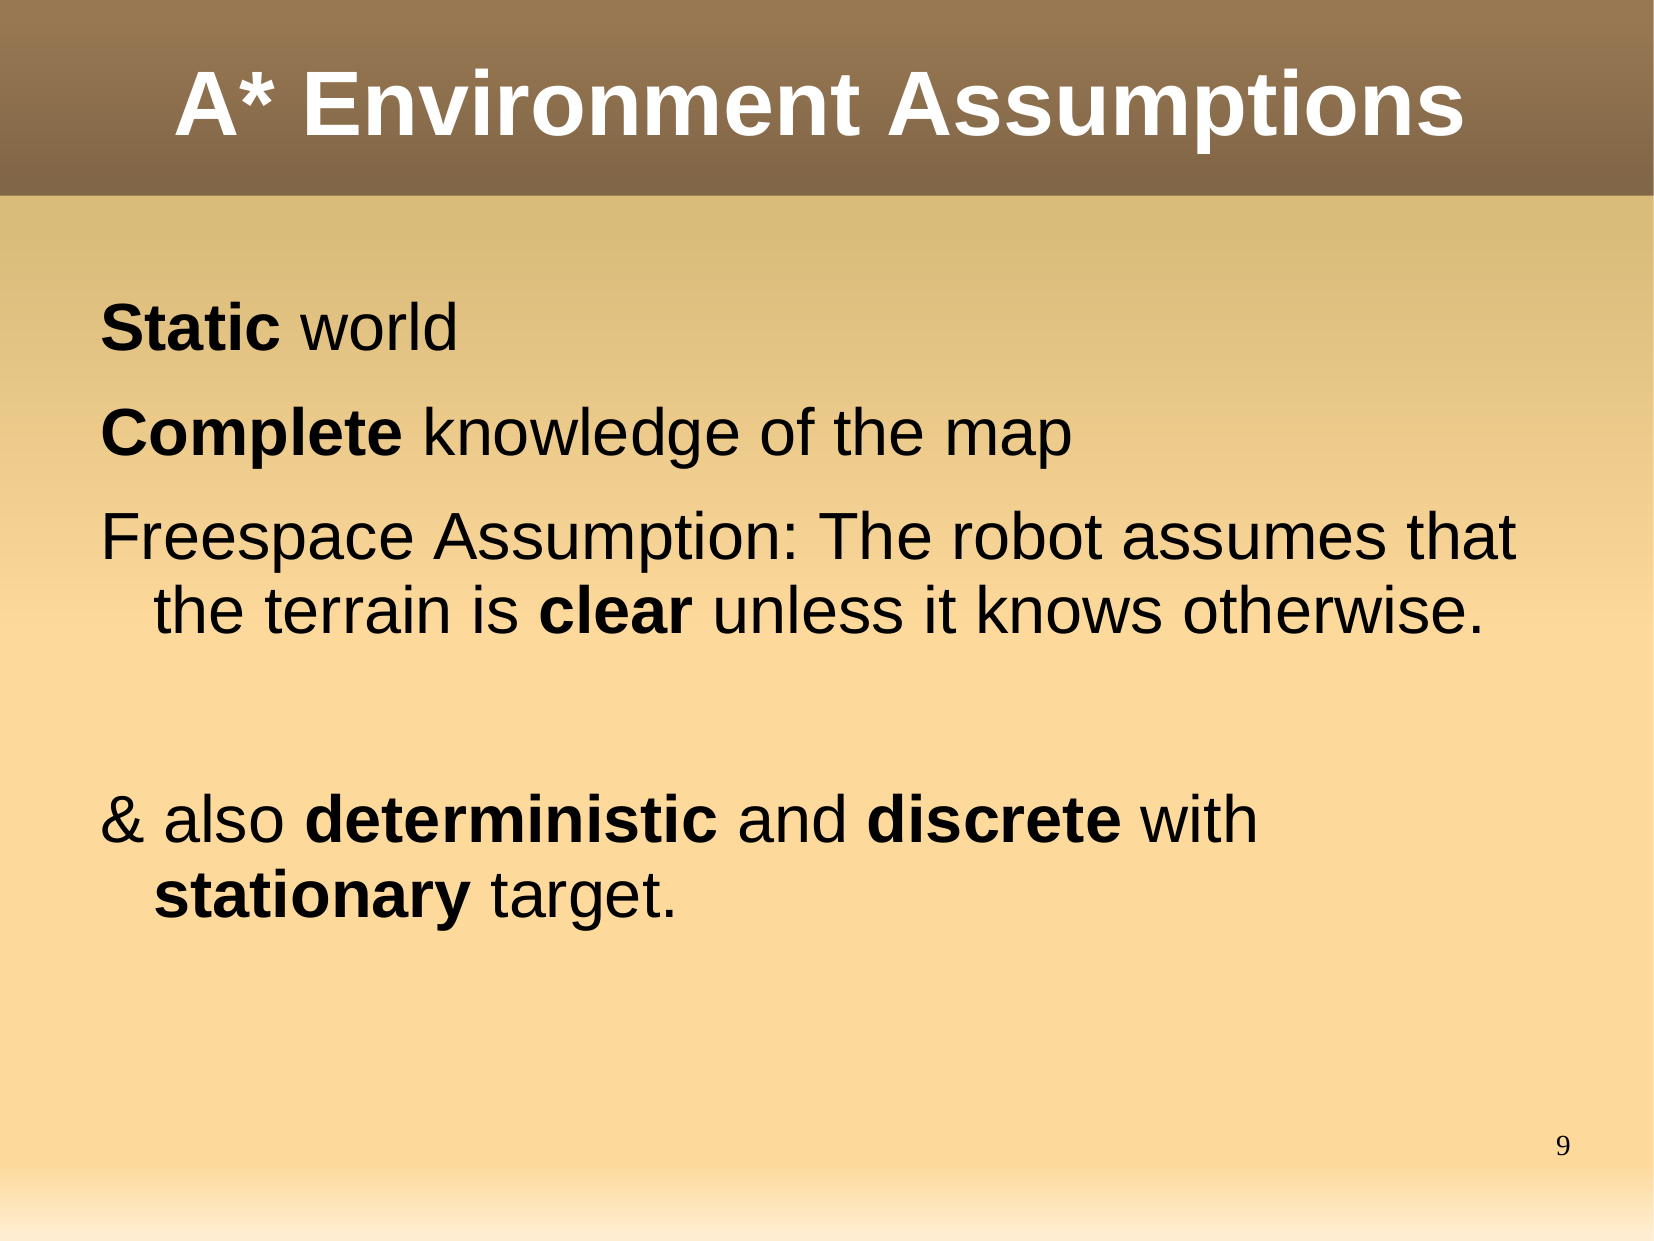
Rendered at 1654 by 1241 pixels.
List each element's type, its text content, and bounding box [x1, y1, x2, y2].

title A* Environment Assumptions [76, 7, 1565, 200]
list Static world Complete knowledge of the map Freespace Assumption: The robot assumes that the terrain is clear unless it knows otherwise. & also deterministic and discrete with stationary target. [82, 290, 1571, 1216]
picture [0, 0, 1654, 1241]
